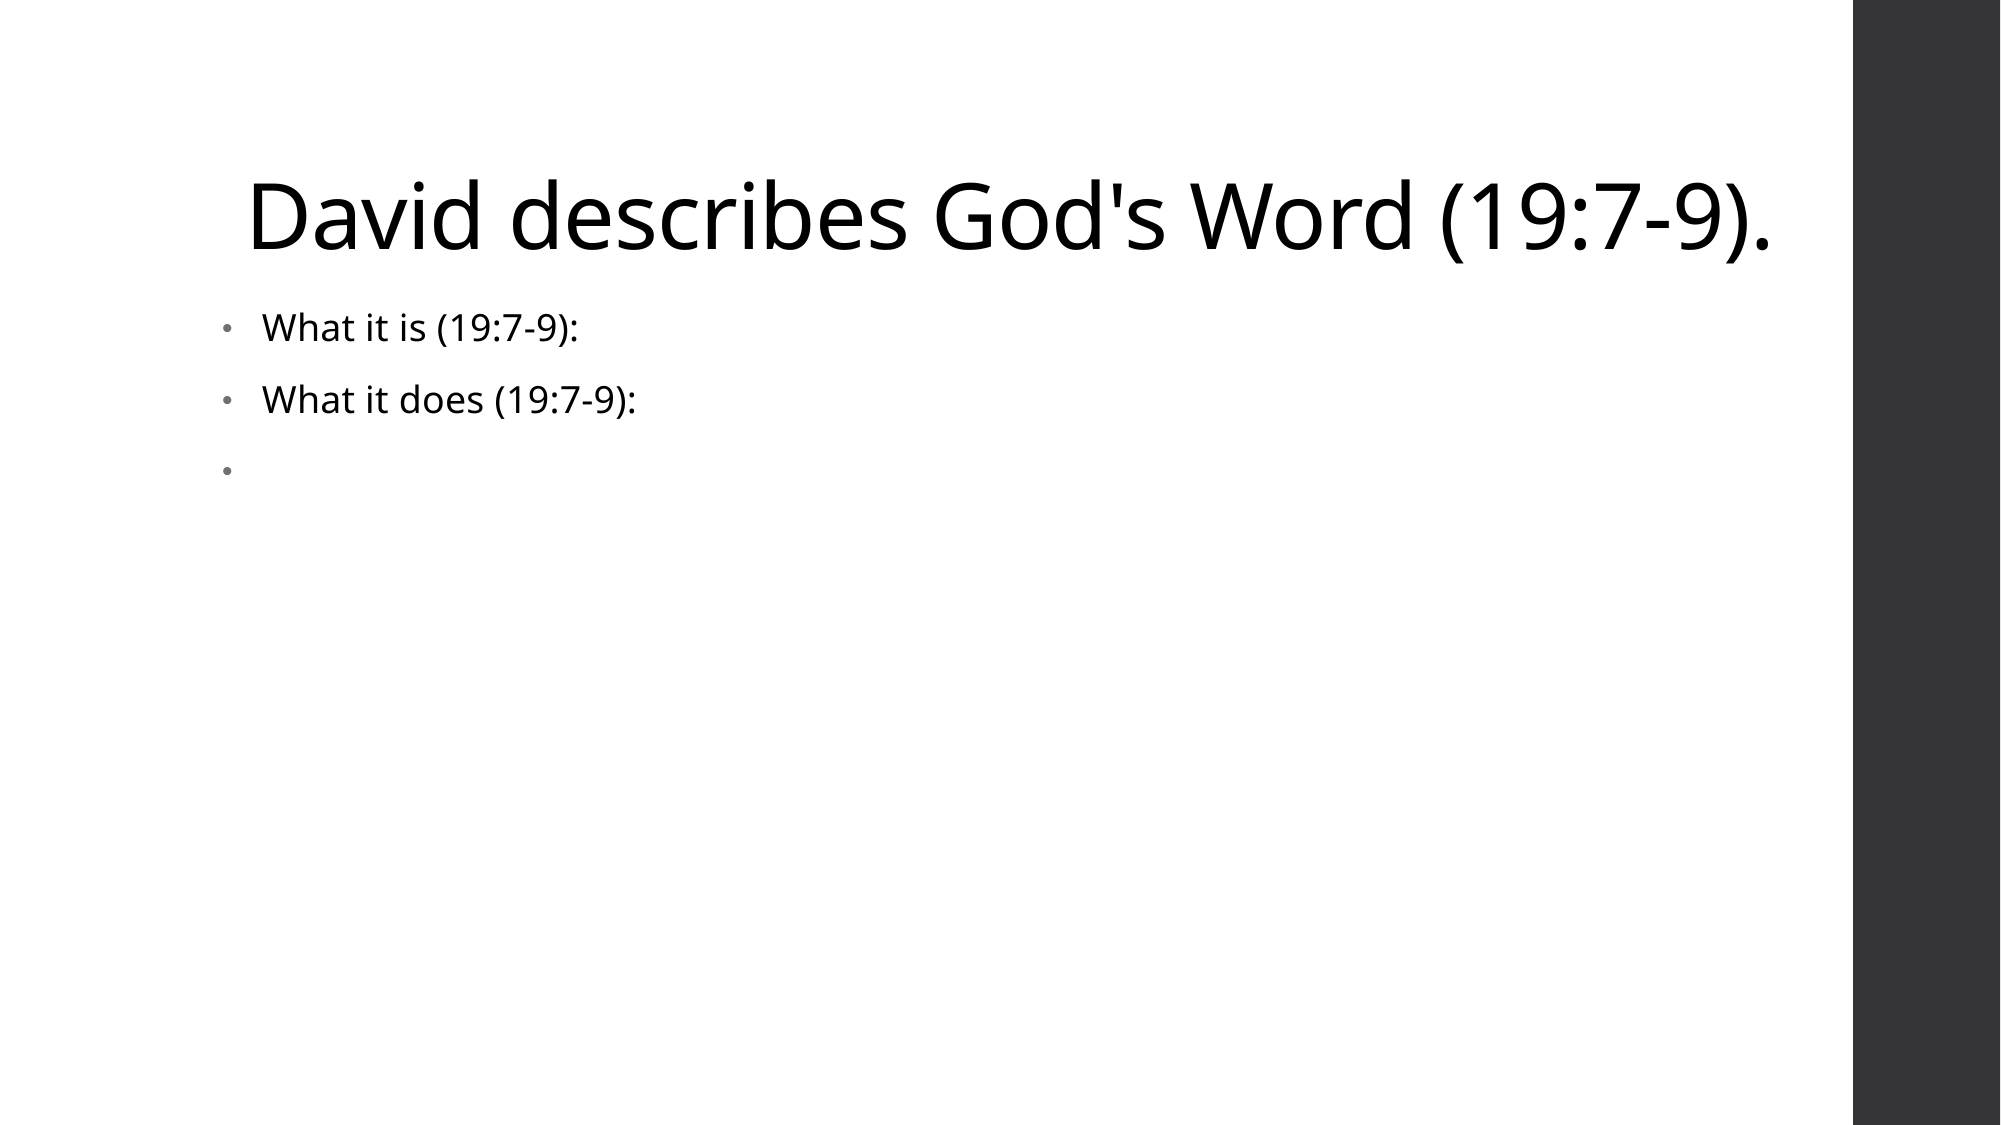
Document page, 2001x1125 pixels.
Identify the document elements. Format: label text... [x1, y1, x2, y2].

list What it is (19:7-9): What it does (19:7-9): [206, 299, 1617, 1014]
title David describes God's Word (19:7-9). [206, 60, 1797, 278]
